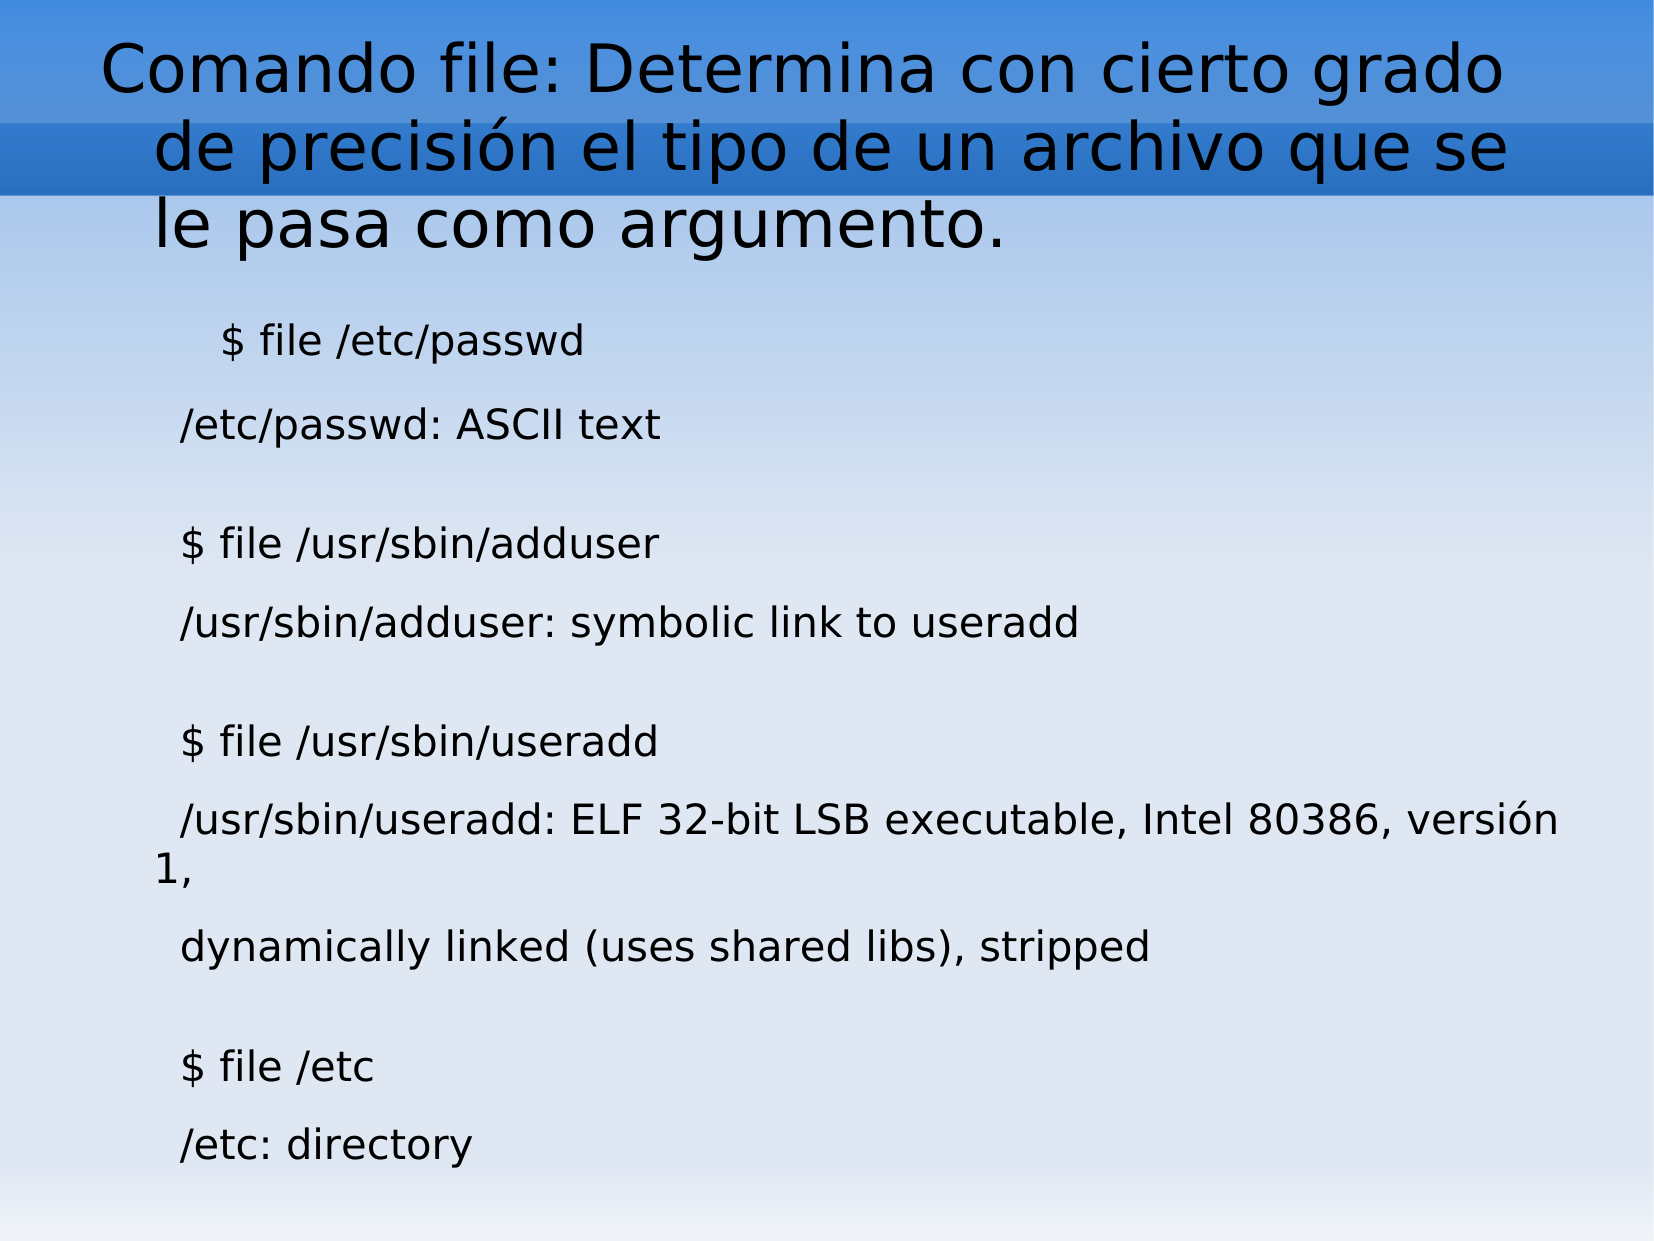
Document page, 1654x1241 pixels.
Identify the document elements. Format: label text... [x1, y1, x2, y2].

list Comando file: Determina con cierto grado de precisión el tipo de un archivo que se le pasa como argumento. $ file /etc/passwd /etc/passwd: ASCII text $ file /usr/sbin/adduser /usr/sbin/adduser: symbolic link to useradd $ file /usr/sbin/useradd /usr/sbin/useradd: ELF 32-bit LSB executable, Intel 80386, versión 1, dynamically linked (uses shared libs), stripped $ file /etc /etc: directory [82, 30, 1571, 1169]
picture [0, 0, 1654, 1241]
